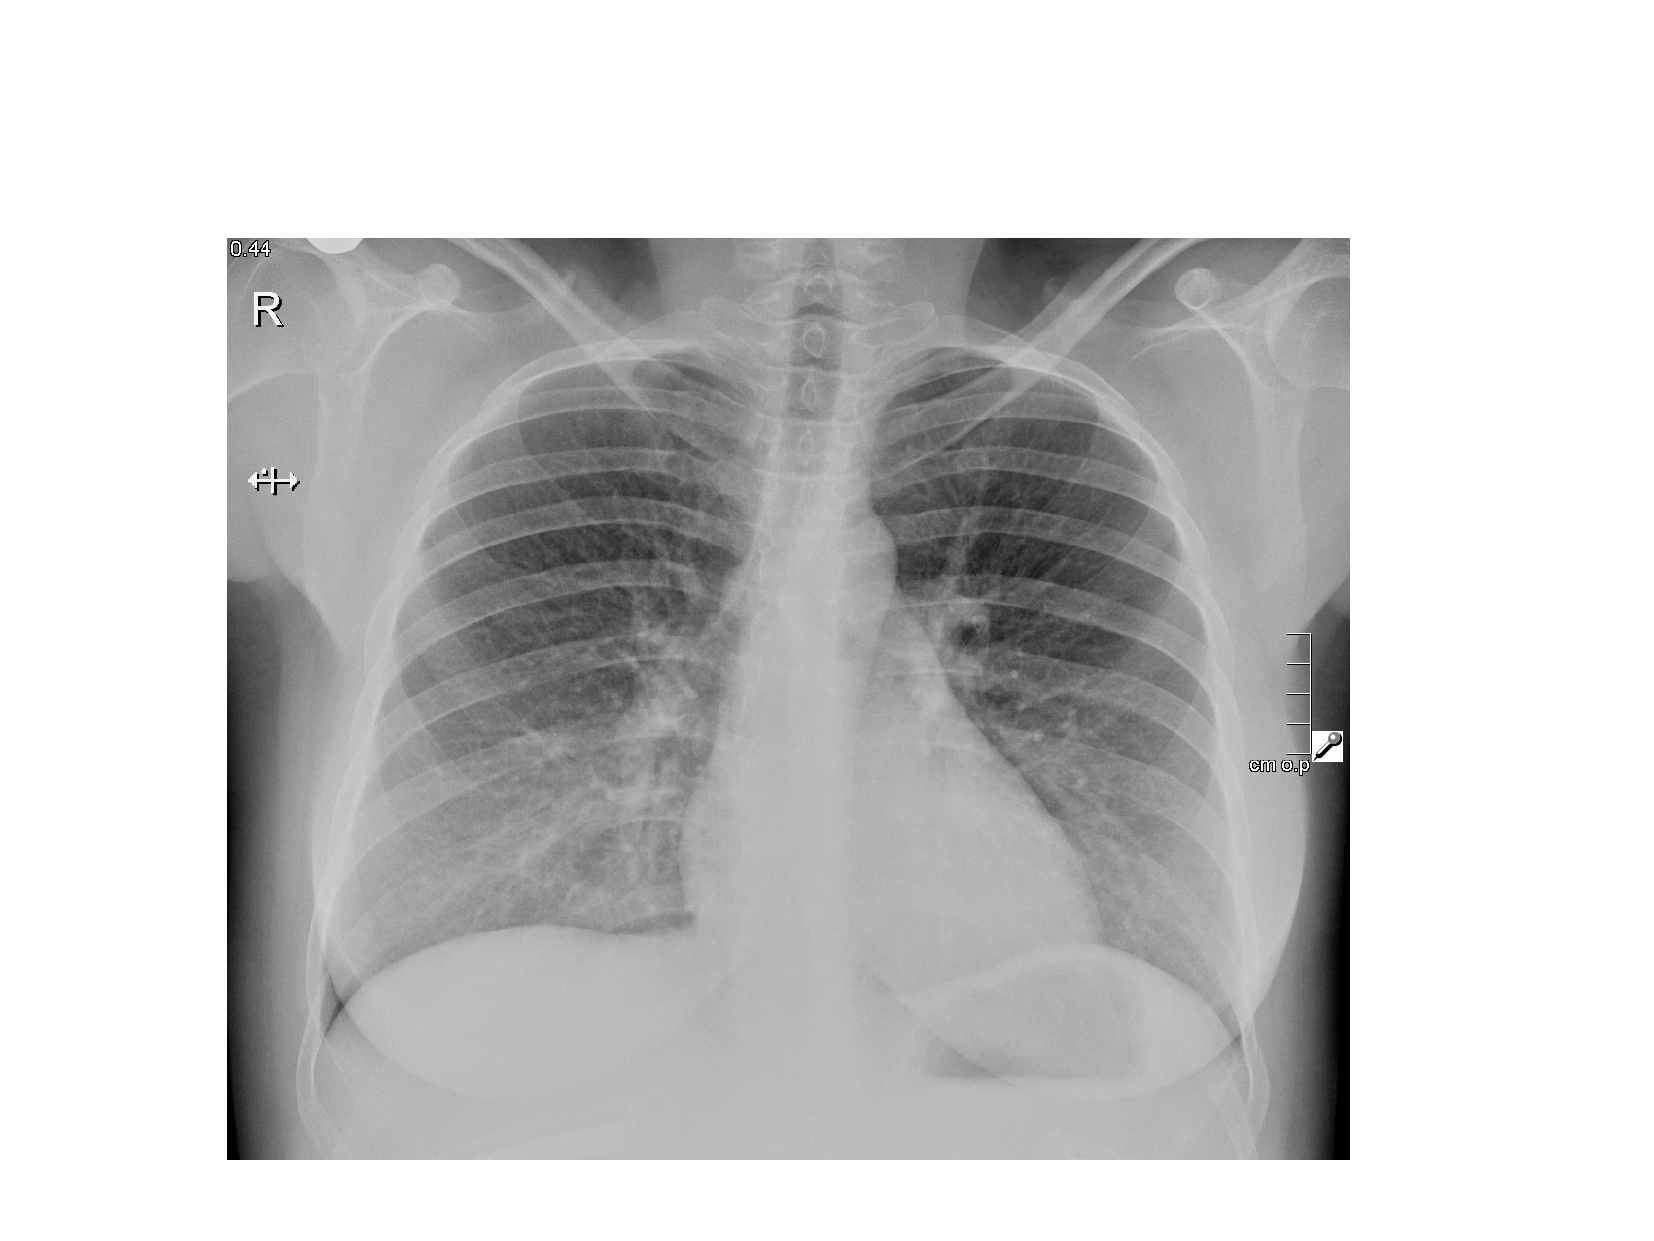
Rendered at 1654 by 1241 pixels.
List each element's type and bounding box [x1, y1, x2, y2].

picture [227, 238, 1350, 1160]
